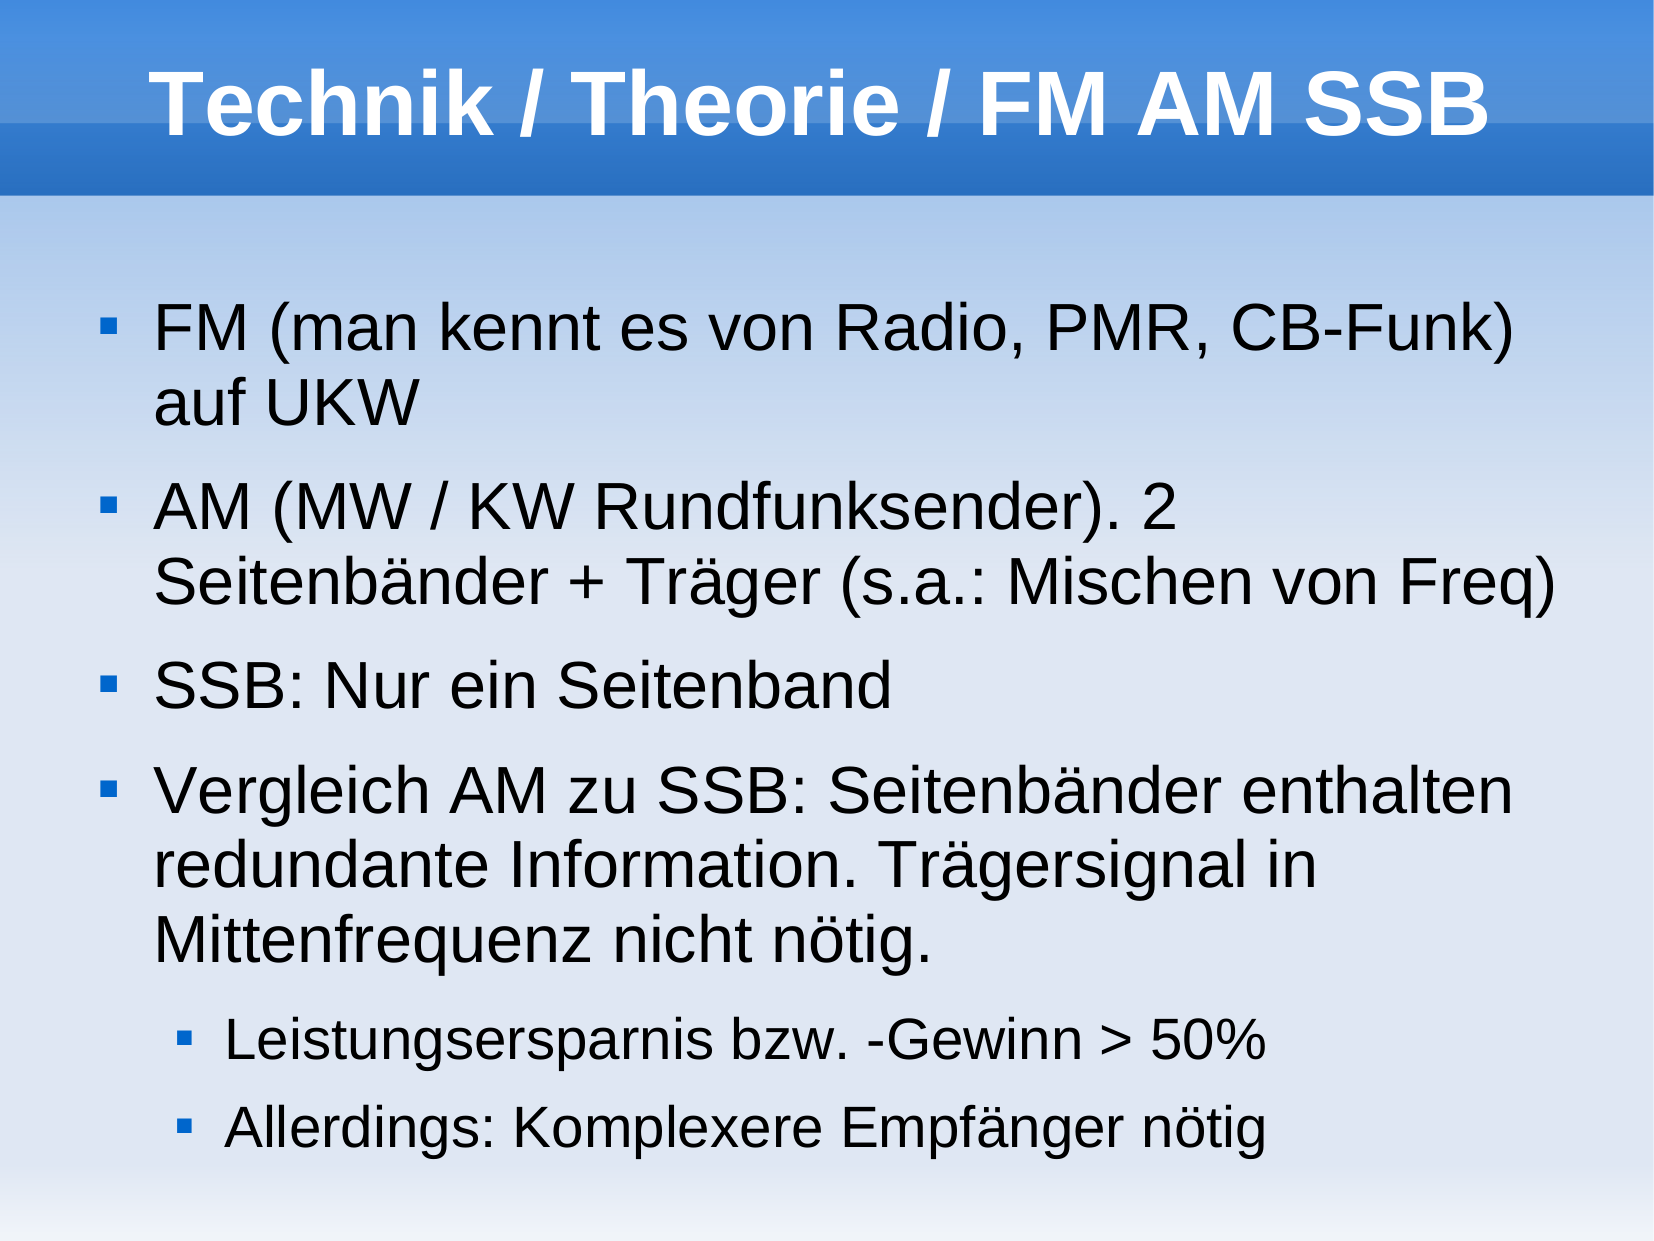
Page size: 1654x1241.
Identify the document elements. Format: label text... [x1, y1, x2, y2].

picture [0, 0, 1654, 1241]
title Technik / Theorie / FM AM SSB [76, 7, 1565, 200]
list FM (man kennt es von Radio, PMR, CB-Funk) auf UKW AM (MW / KW Rundfunksender). 2 Seitenbänder + Träger (s.a.: Mischen von Freq) SSB: Nur ein Seitenband Vergleich AM zu SSB: Seitenbänder enthalten redundante Information. Trägersignal in Mittenfrequenz nicht nötig. Leistungsersparnis bzw. -Gewinn > 50% Allerdings: Komplexere Empfänger nötig [82, 290, 1571, 1161]
